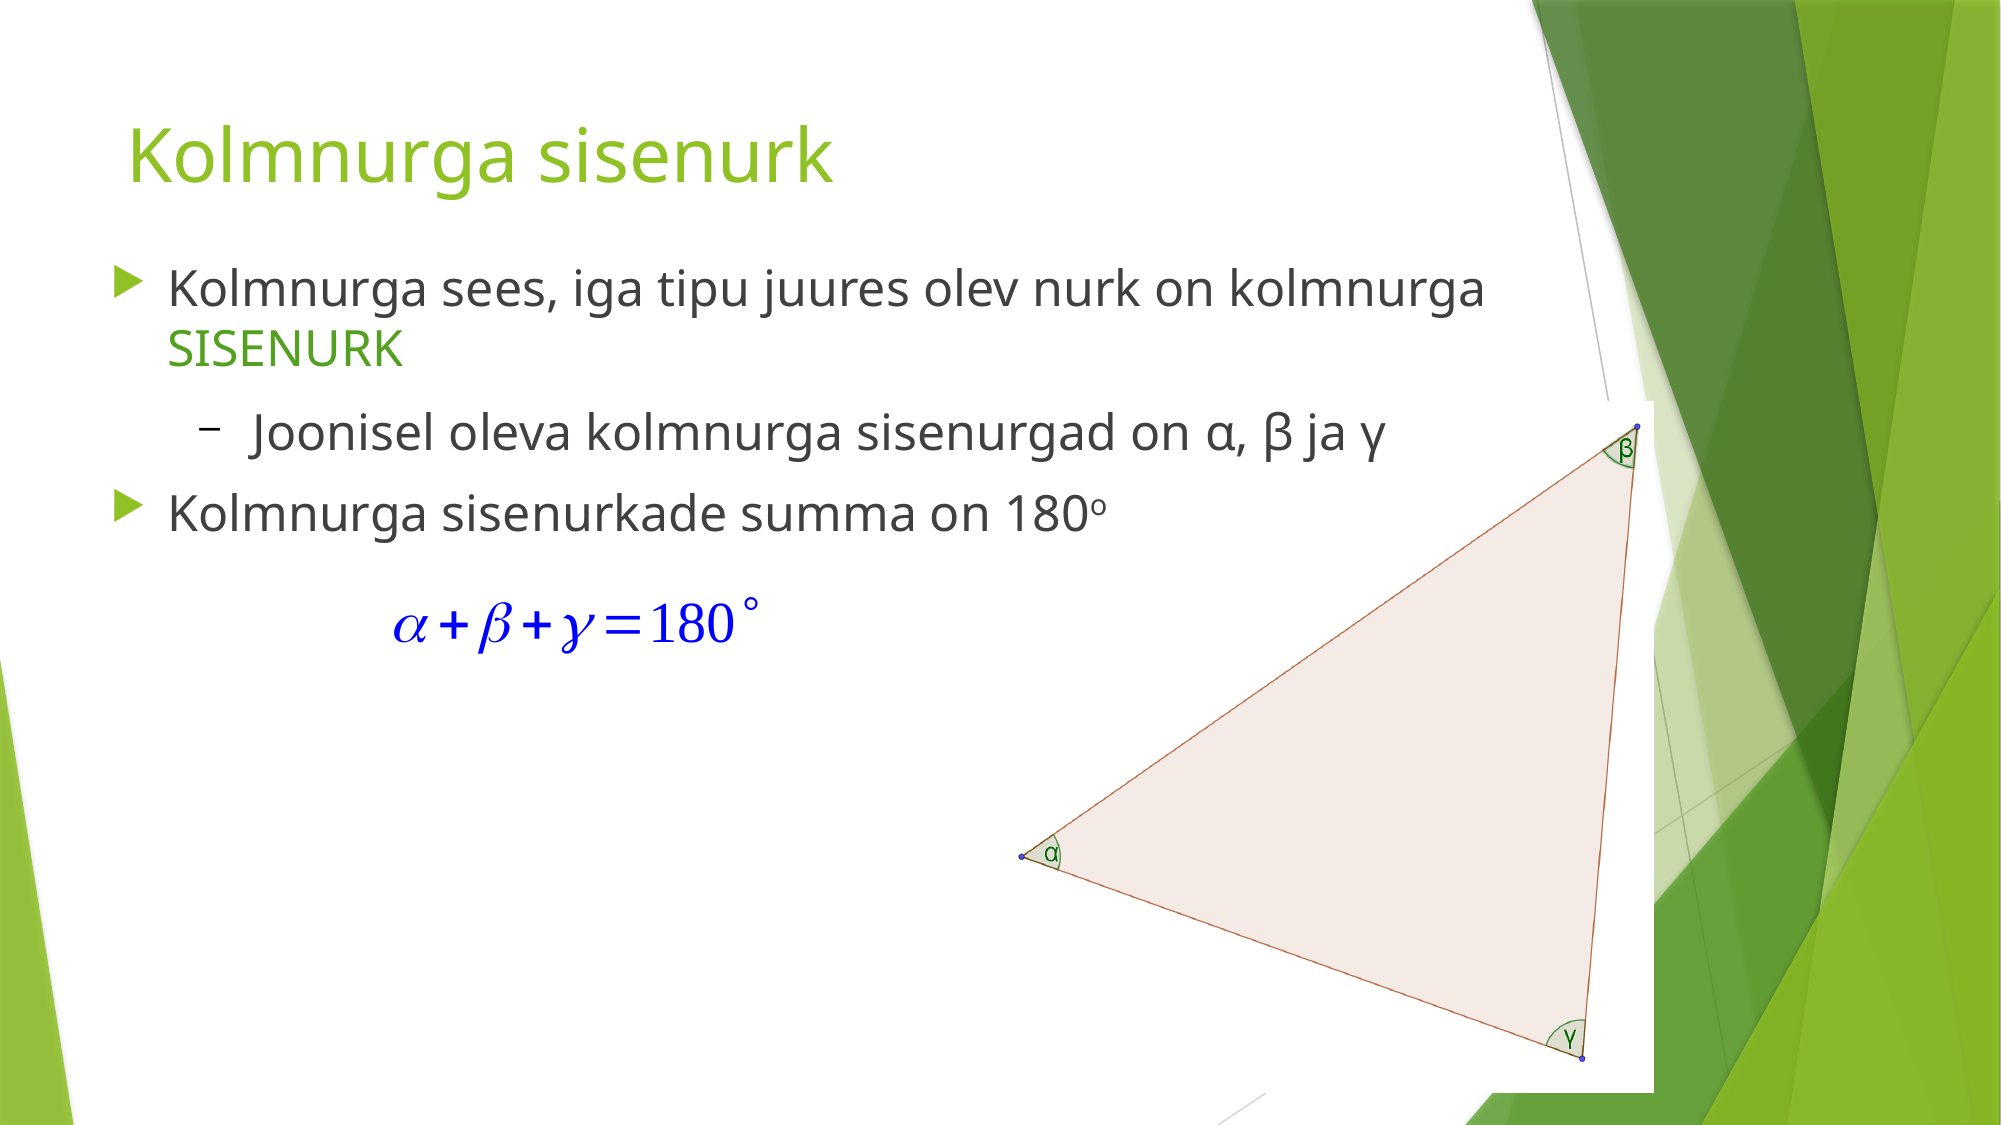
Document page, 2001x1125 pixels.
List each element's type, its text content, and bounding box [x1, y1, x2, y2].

list Kolmnurga sees, iga tipu juures olev nurk on kolmnurga SISENURK Joonisel oleva kolmnurga sisenurgad on α, β ja γ Kolmnurga sisenurkade summa on 180o [95, 249, 1506, 886]
picture [1009, 401, 1654, 1093]
chart [383, 590, 767, 657]
title Kolmnurga sisenurk [111, 99, 1522, 317]
